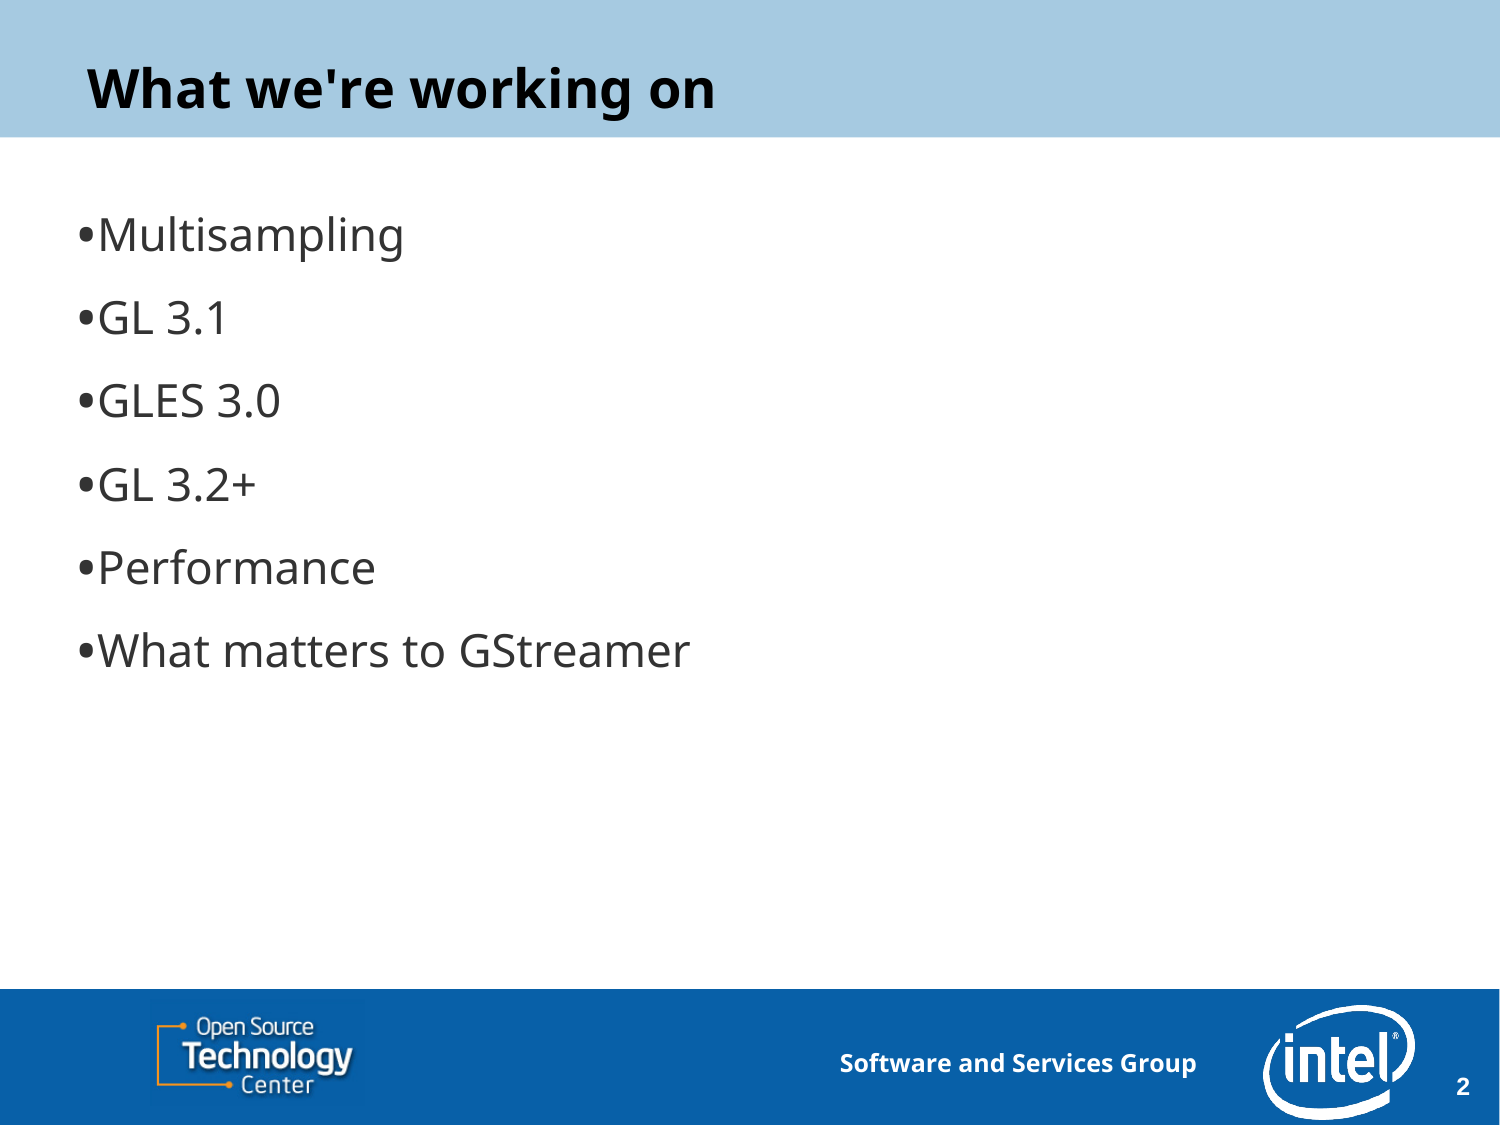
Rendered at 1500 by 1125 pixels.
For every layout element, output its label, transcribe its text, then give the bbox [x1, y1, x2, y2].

picture [1263, 1005, 1415, 1120]
list Multisampling GL 3.1 GLES 3.0 GL 3.2+ Performance What matters to GStreamer [74, 202, 1425, 945]
picture [150, 999, 365, 1106]
title What we're working on [87, 37, 1446, 138]
